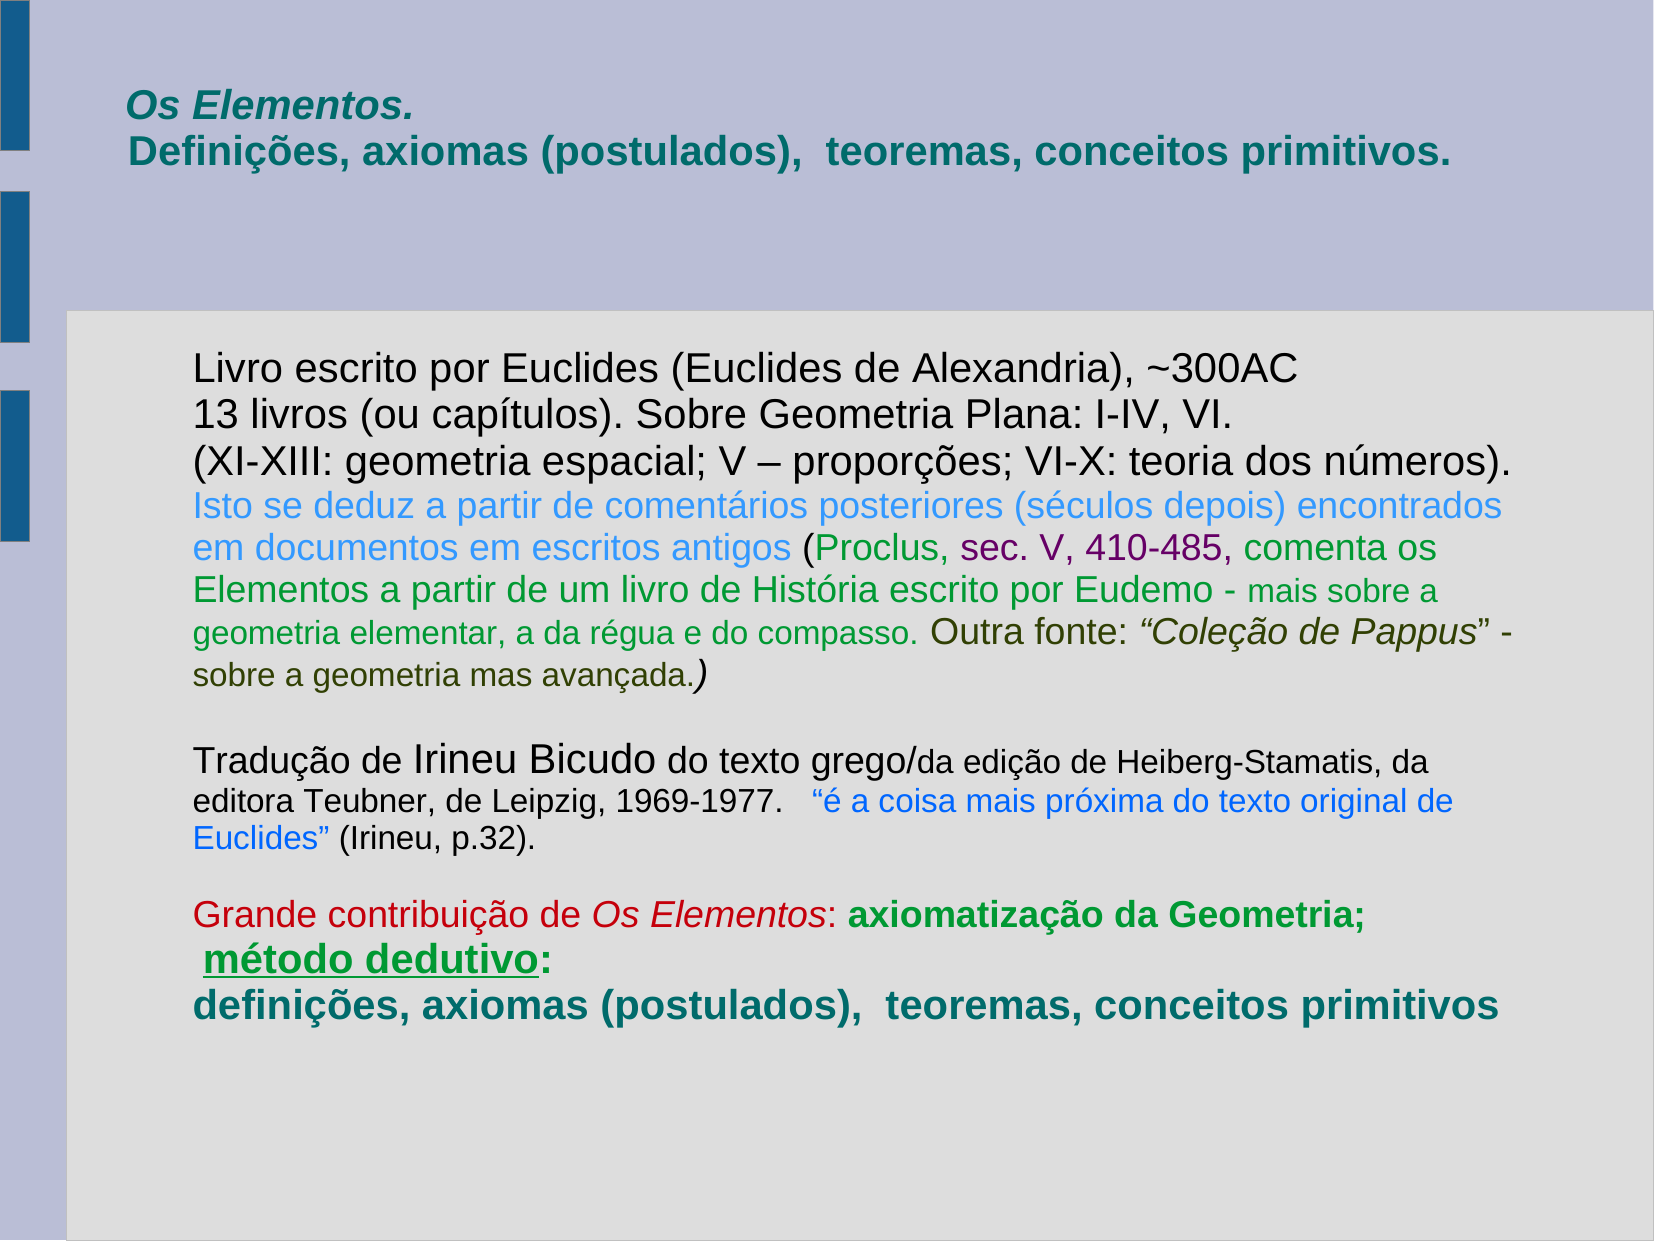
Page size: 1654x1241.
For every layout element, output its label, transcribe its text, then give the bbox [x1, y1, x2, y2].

list Livro escrito por Euclides (Euclides de Alexandria), ~300AC 13 livros (ou capítulos). Sobre Geometria Plana: I-IV, VI. (XI-XIII: geometria espacial; V – proporções; VI-X: teoria dos números). Isto se deduz a partir de comentários posteriores (séculos depois) encontrados em documentos em escritos antigos (Proclus, sec. V, 410-485, comenta os Elementos a partir de um livro de História escrito por Eudemo - mais sobre a geometria elementar, a da régua e do compasso. Outra fonte: “Coleção de Pappus” - sobre a geometria mas avançada.) Tradução de Irineu Bicudo do texto grego/da edição de Heiberg-Stamatis, da editora Teubner, de Leipzig, 1969-1977. “é a coisa mais próxima do texto original de Euclides” (Irineu, p.32). Grande contribuição de Os Elementos: axiomatização da Geometria; método dedutivo: definições, axiomas (postulados), teoremas, conceitos primitivos [121, 344, 1534, 1213]
title Os Elementos. Definições, axiomas (postulados), teoremas, conceitos primitivos. [105, 80, 1534, 176]
